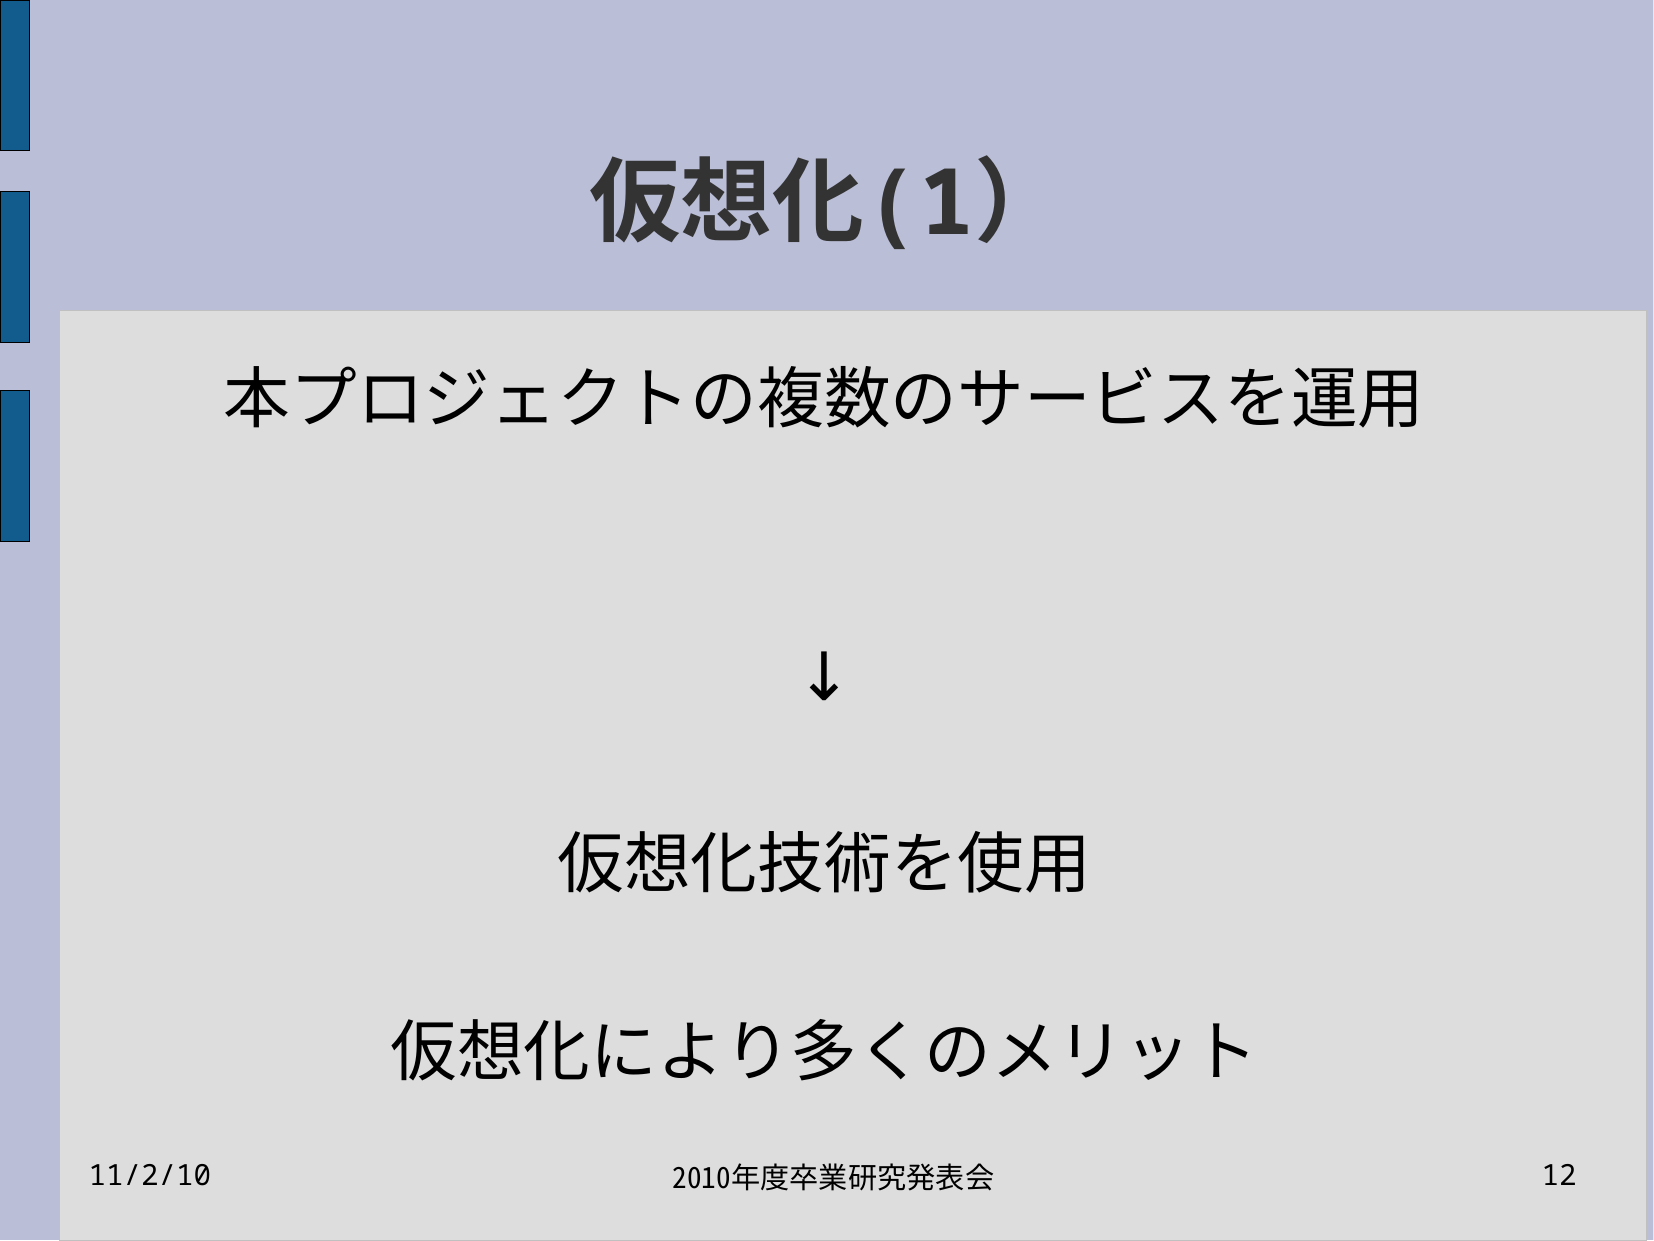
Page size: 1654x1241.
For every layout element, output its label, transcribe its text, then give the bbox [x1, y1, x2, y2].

title 仮想化(1） [121, 91, 1534, 299]
subtitle 本プロジェクトの複数のサービスを運用 ↓ 仮想化技術を使用 仮想化により多くのメリット [121, 344, 1534, 1164]
